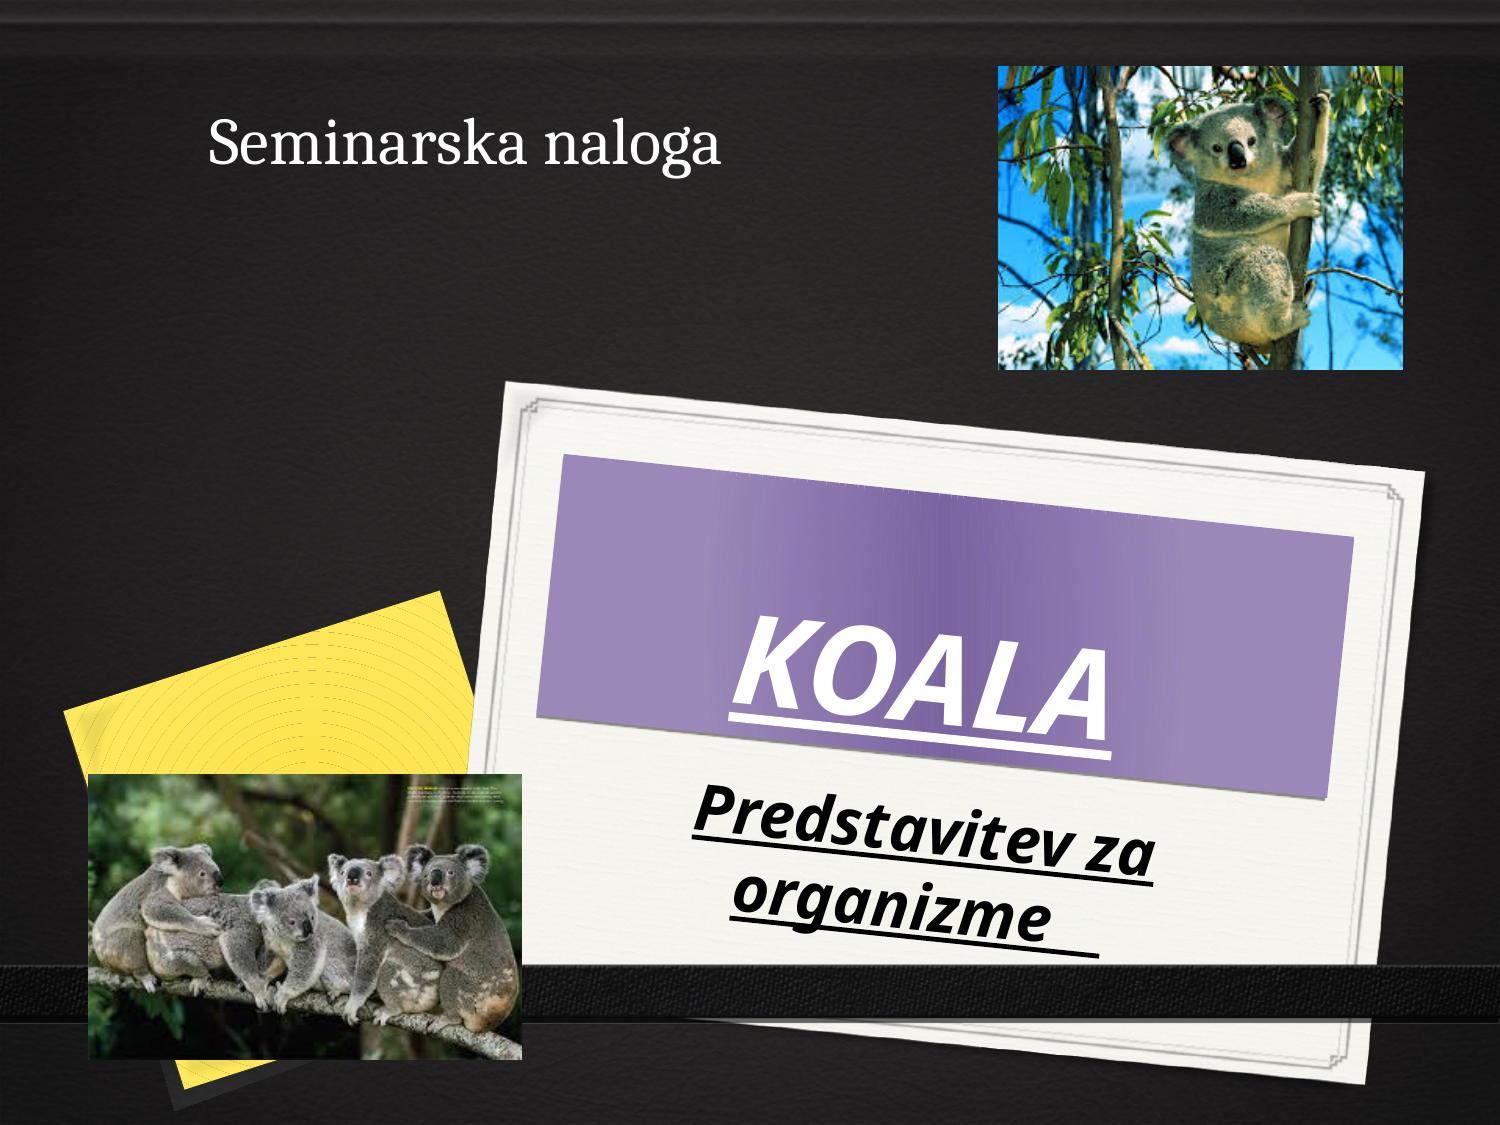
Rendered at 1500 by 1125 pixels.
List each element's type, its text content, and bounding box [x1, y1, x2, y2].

title KOALA [536, 453, 1355, 798]
text_box Seminarska naloga [194, 90, 1093, 185]
picture [0, 0, 1500, 1125]
subtitle Predstavitev za organizme [522, 741, 1326, 994]
